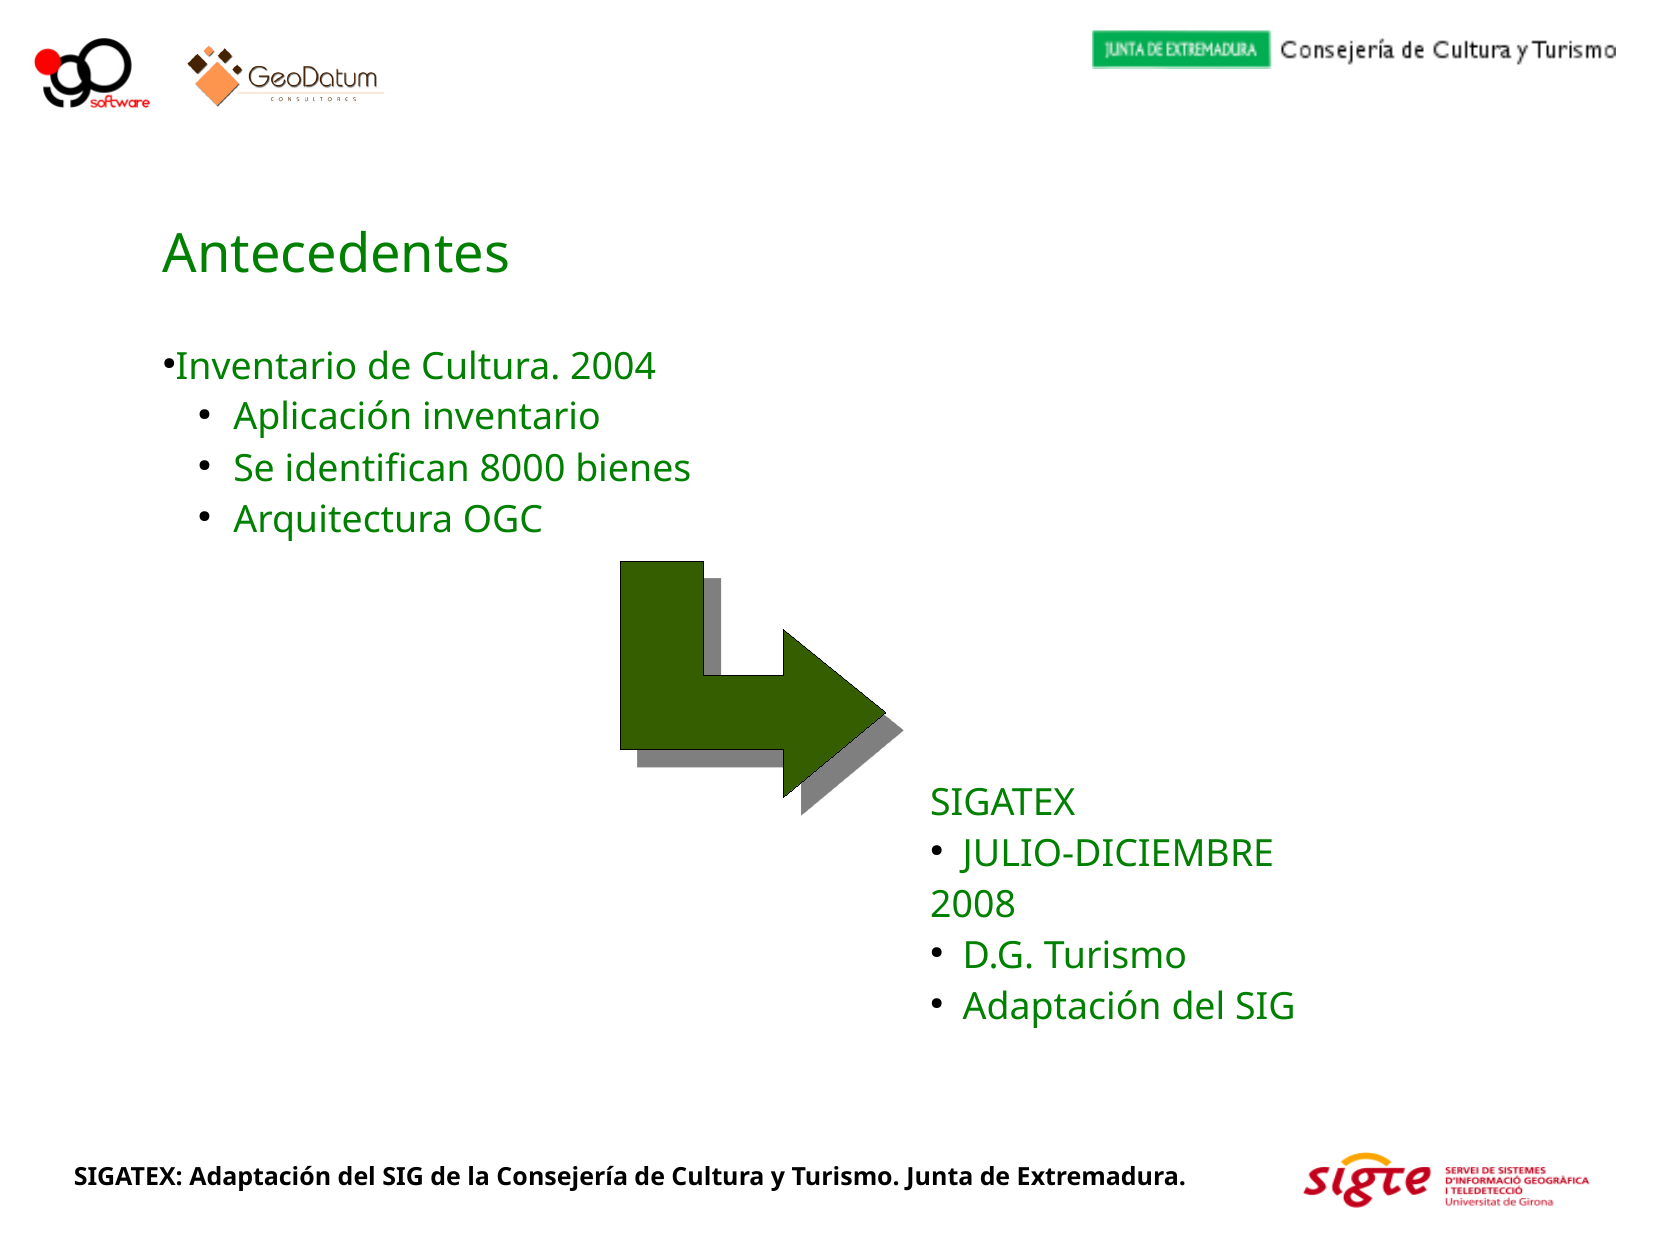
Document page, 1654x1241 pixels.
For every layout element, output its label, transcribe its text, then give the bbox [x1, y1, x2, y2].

text_box SIGATEX: Adaptación del SIG de la Consejería de Cultura y Turismo. Junta de Extremadura. [59, 1151, 1299, 1200]
picture [29, 30, 155, 119]
text_box SIGATEX JULIO-DICIEMBRE 2008 D.G. Turismo Adaptación del SIG [915, 767, 1359, 999]
picture [177, 18, 394, 137]
text_box [620, 561, 886, 798]
picture [1092, 29, 1616, 70]
text_box Antecedentes Inventario de Cultura. 2004 Aplicación inventario Se identifican 8000 bienes Arquitectura OGC [147, 206, 886, 562]
picture [1299, 1151, 1592, 1211]
